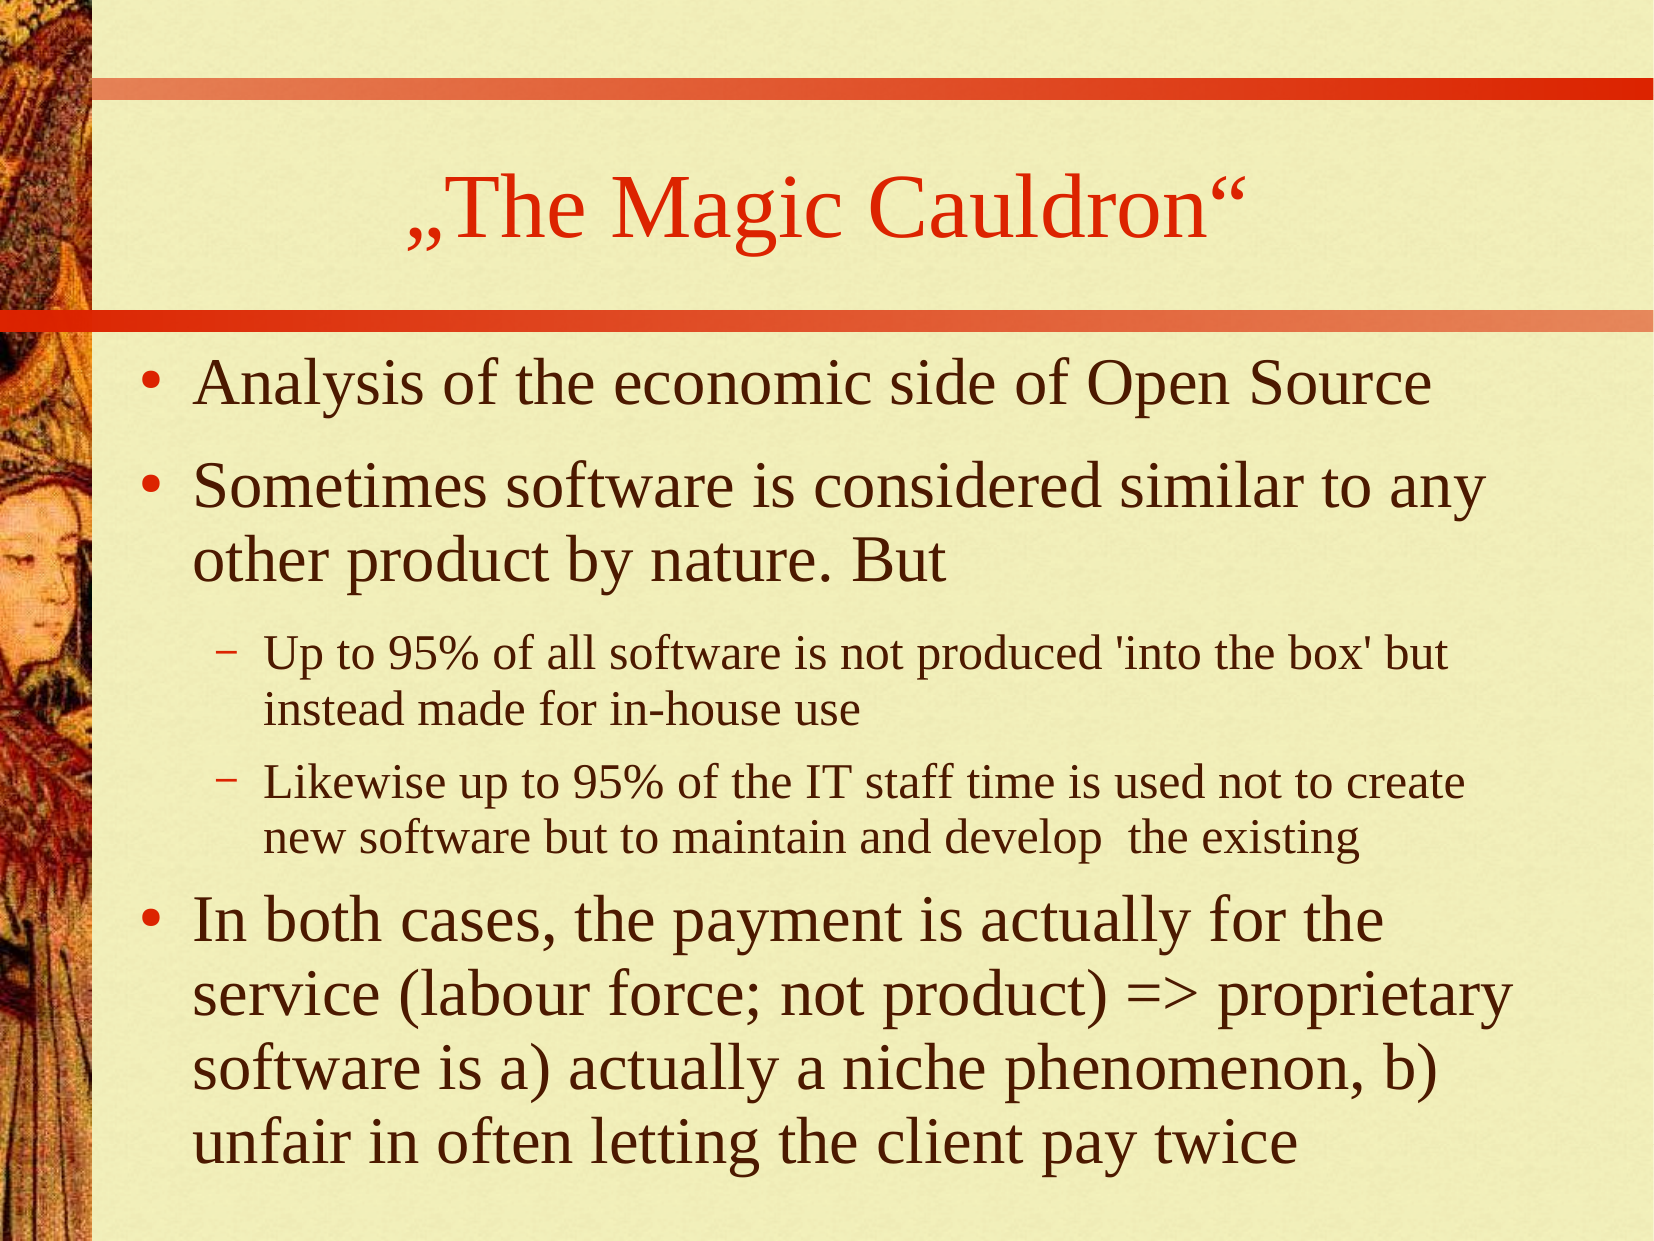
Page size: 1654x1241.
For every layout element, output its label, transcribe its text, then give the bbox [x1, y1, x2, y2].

list Analysis of the economic side of Open Source Sometimes software is considered similar to any other product by nature. But Up to 95% of all software is not produced 'into the box' but instead made for in-house use Likewise up to 95% of the IT staff time is used not to create new software but to maintain and develop the existing In both cases, the payment is actually for the service (labour force; not product) => proprietary software is a) actually a niche phenomenon, b) unfair in often letting the client pay twice [121, 344, 1534, 1179]
picture [0, 0, 1654, 310]
title „The Magic Cauldron“ [121, 102, 1534, 311]
picture [0, 332, 1654, 1241]
